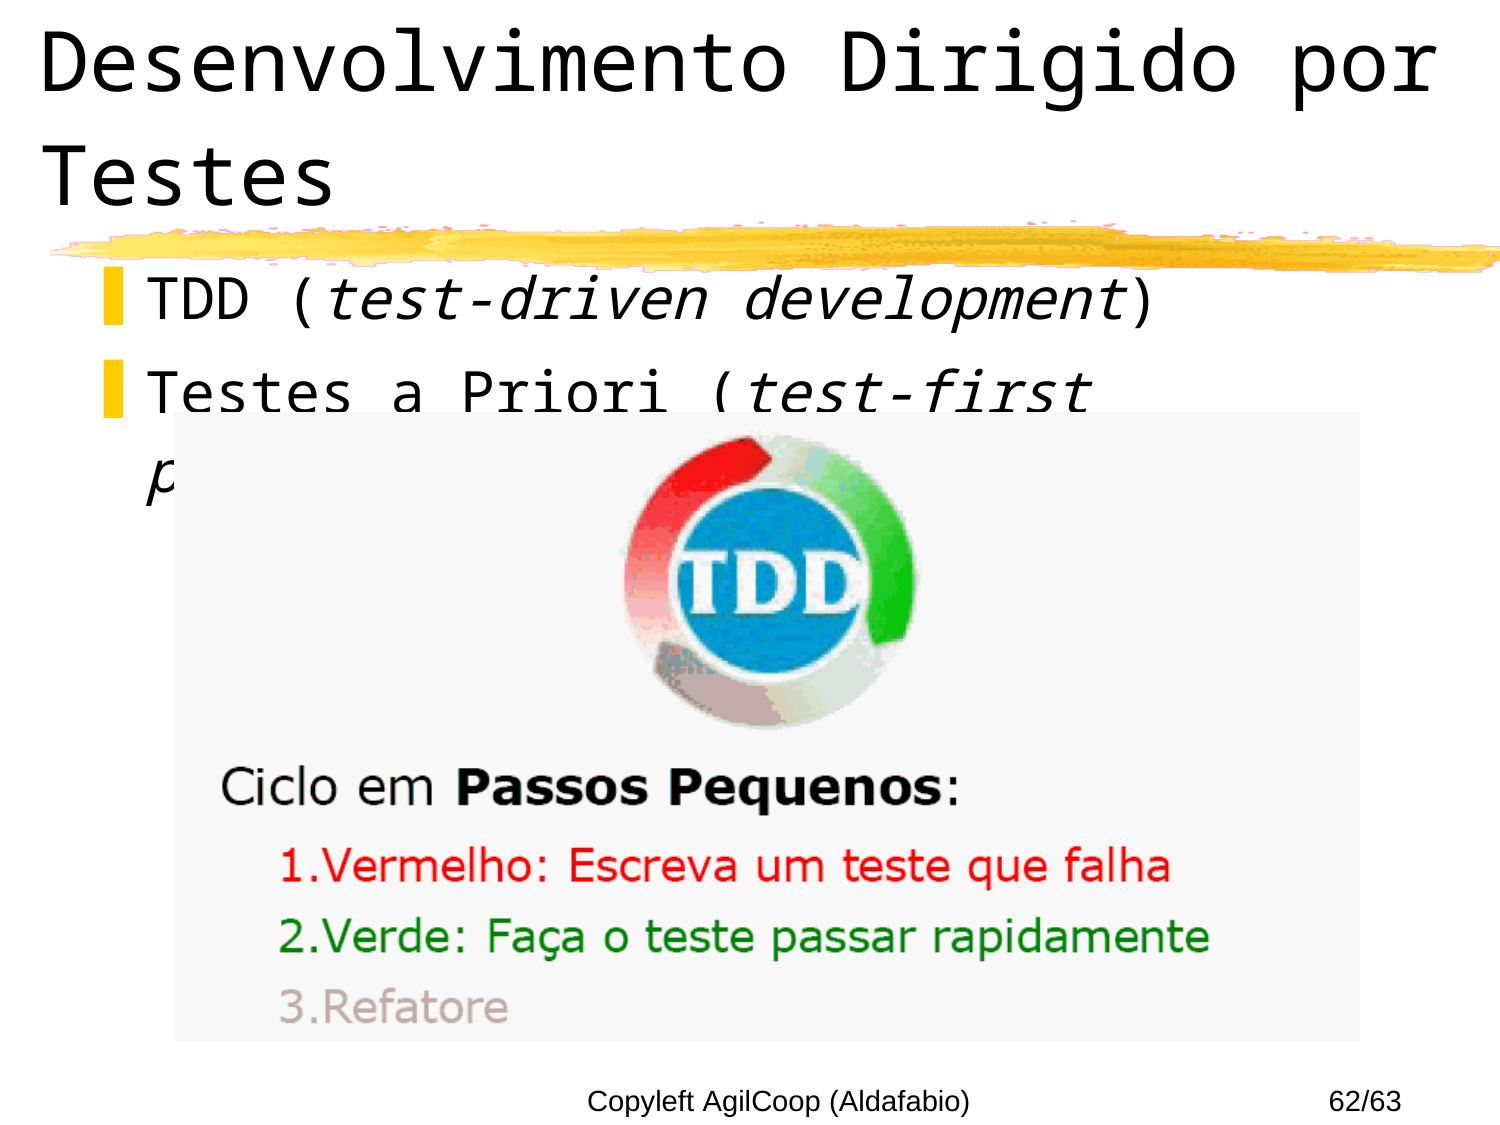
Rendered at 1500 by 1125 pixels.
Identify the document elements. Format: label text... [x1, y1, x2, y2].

picture [50, 215, 1500, 284]
picture [174, 412, 1360, 1041]
list TDD (test-driven development) Testes a Priori (test-first programming) [74, 249, 1417, 935]
title Desenvolvimento Dirigido por Testes [24, 0, 1488, 238]
